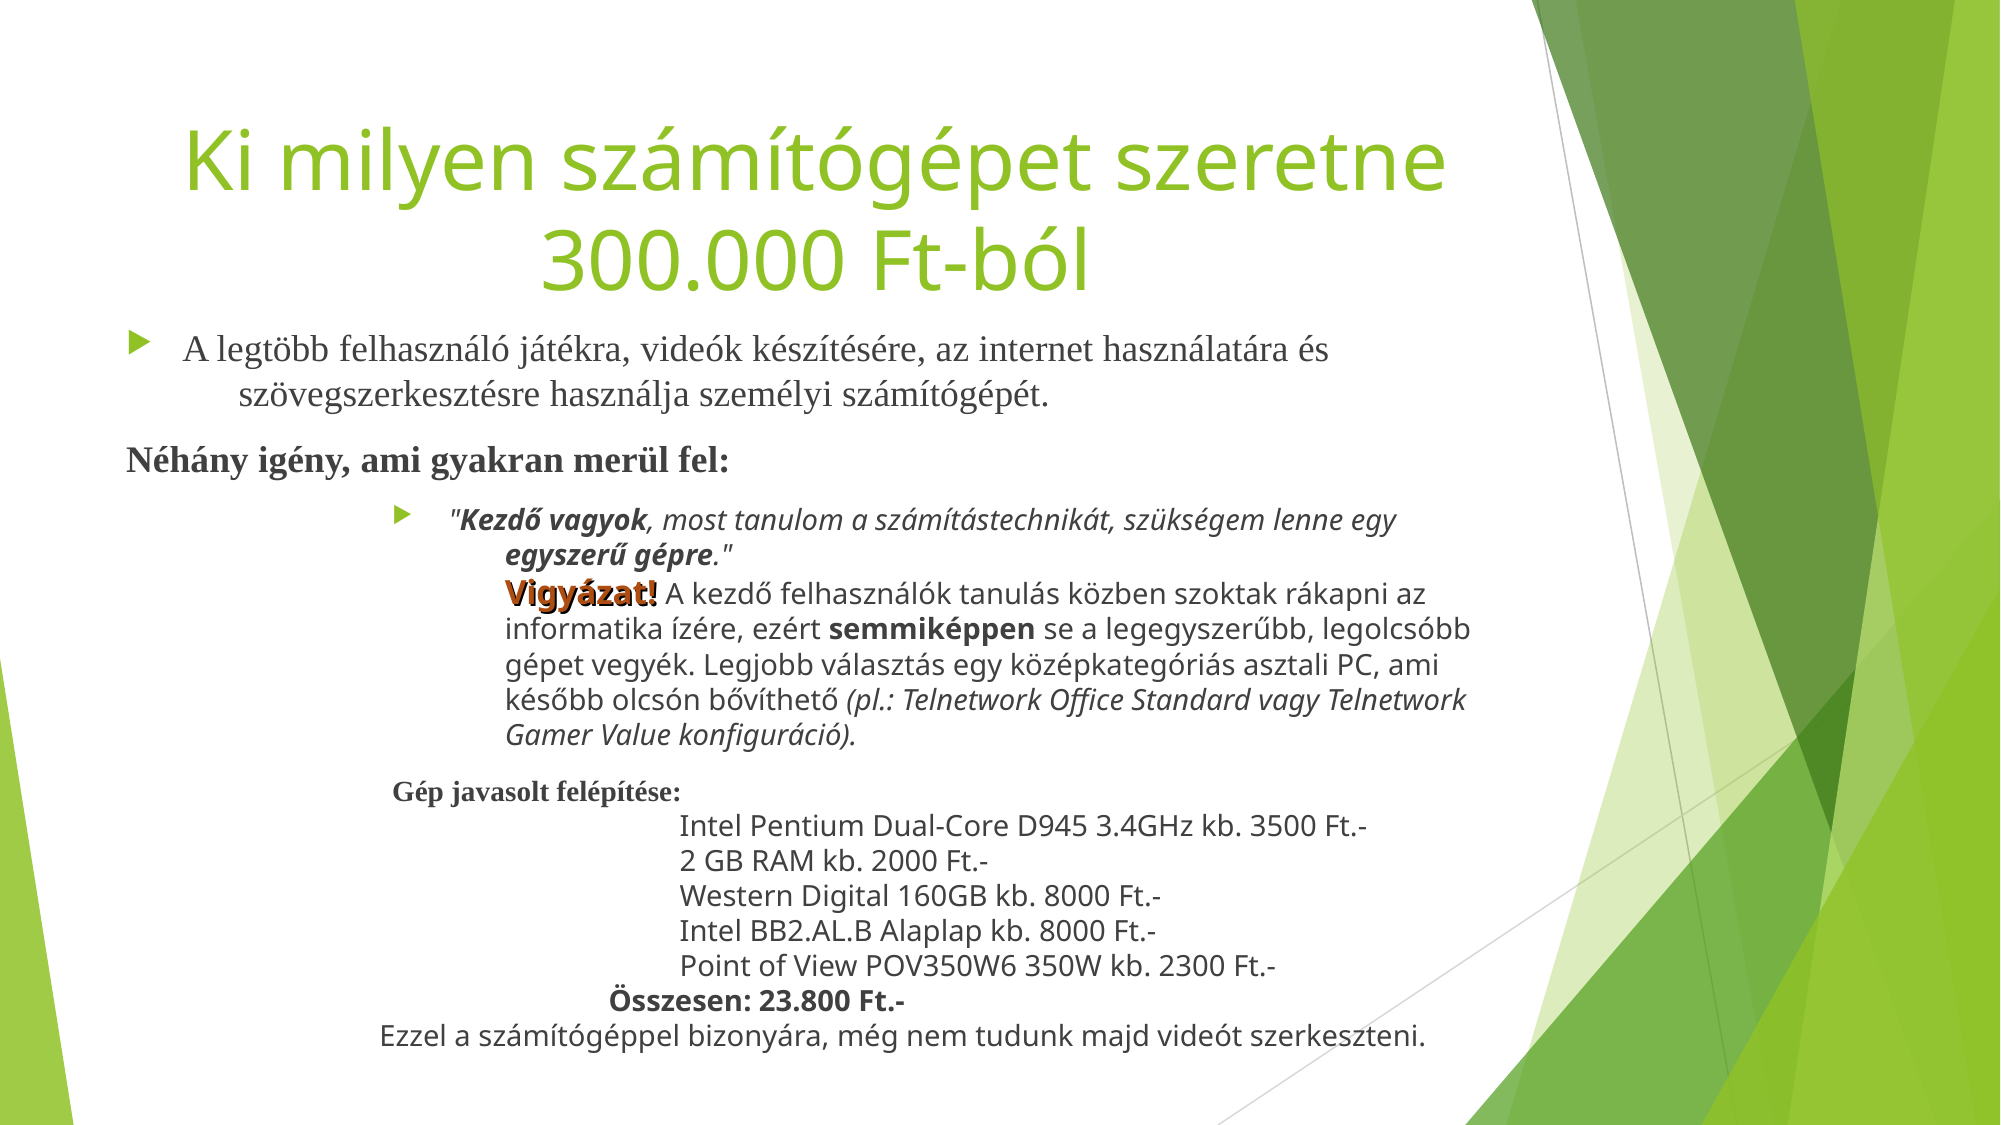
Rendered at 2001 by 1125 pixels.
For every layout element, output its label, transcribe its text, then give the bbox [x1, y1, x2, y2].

list A legtöbb felhasználó játékra, videók készítésére, az internet használatára és szövegszerkesztésre használja személyi számítógépét. Néhány igény, ami gyakran merül fel: "Kezdő vagyok, most tanulom a számítástechnikát, szükségem lenne egy egyszerű gépre." Vigyázat! A kezdő felhasználók tanulás közben szoktak rákapni az informatika ízére, ezért semmiképpen se a legegyszerűbb, legolcsóbb gépet vegyék. Legjobb választás egy középkategóriás asztali PC, ami később olcsón bővíthető (pl.: Telnetwork Office Standard vagy Telnetwork Gamer Value konfiguráció). Gép javasolt felépítése: Intel Pentium Dual-Core D945 3.4GHz kb. 3500 Ft.- 2 GB RAM kb. 2000 Ft.- Western Digital 160GB kb. 8000 Ft.- Intel BB2.AL.B Alaplap kb. 8000 Ft.- Point of View POV350W6 350W kb. 2300 Ft.- Összesen: 23.800 Ft.- Ezzel a számítógéppel bizonyára, még nem tudunk majd videót szerkeszteni. [111, 316, 1522, 1066]
title Ki milyen számítógépet szeretne 300.000 Ft-ból [111, 99, 1522, 316]
